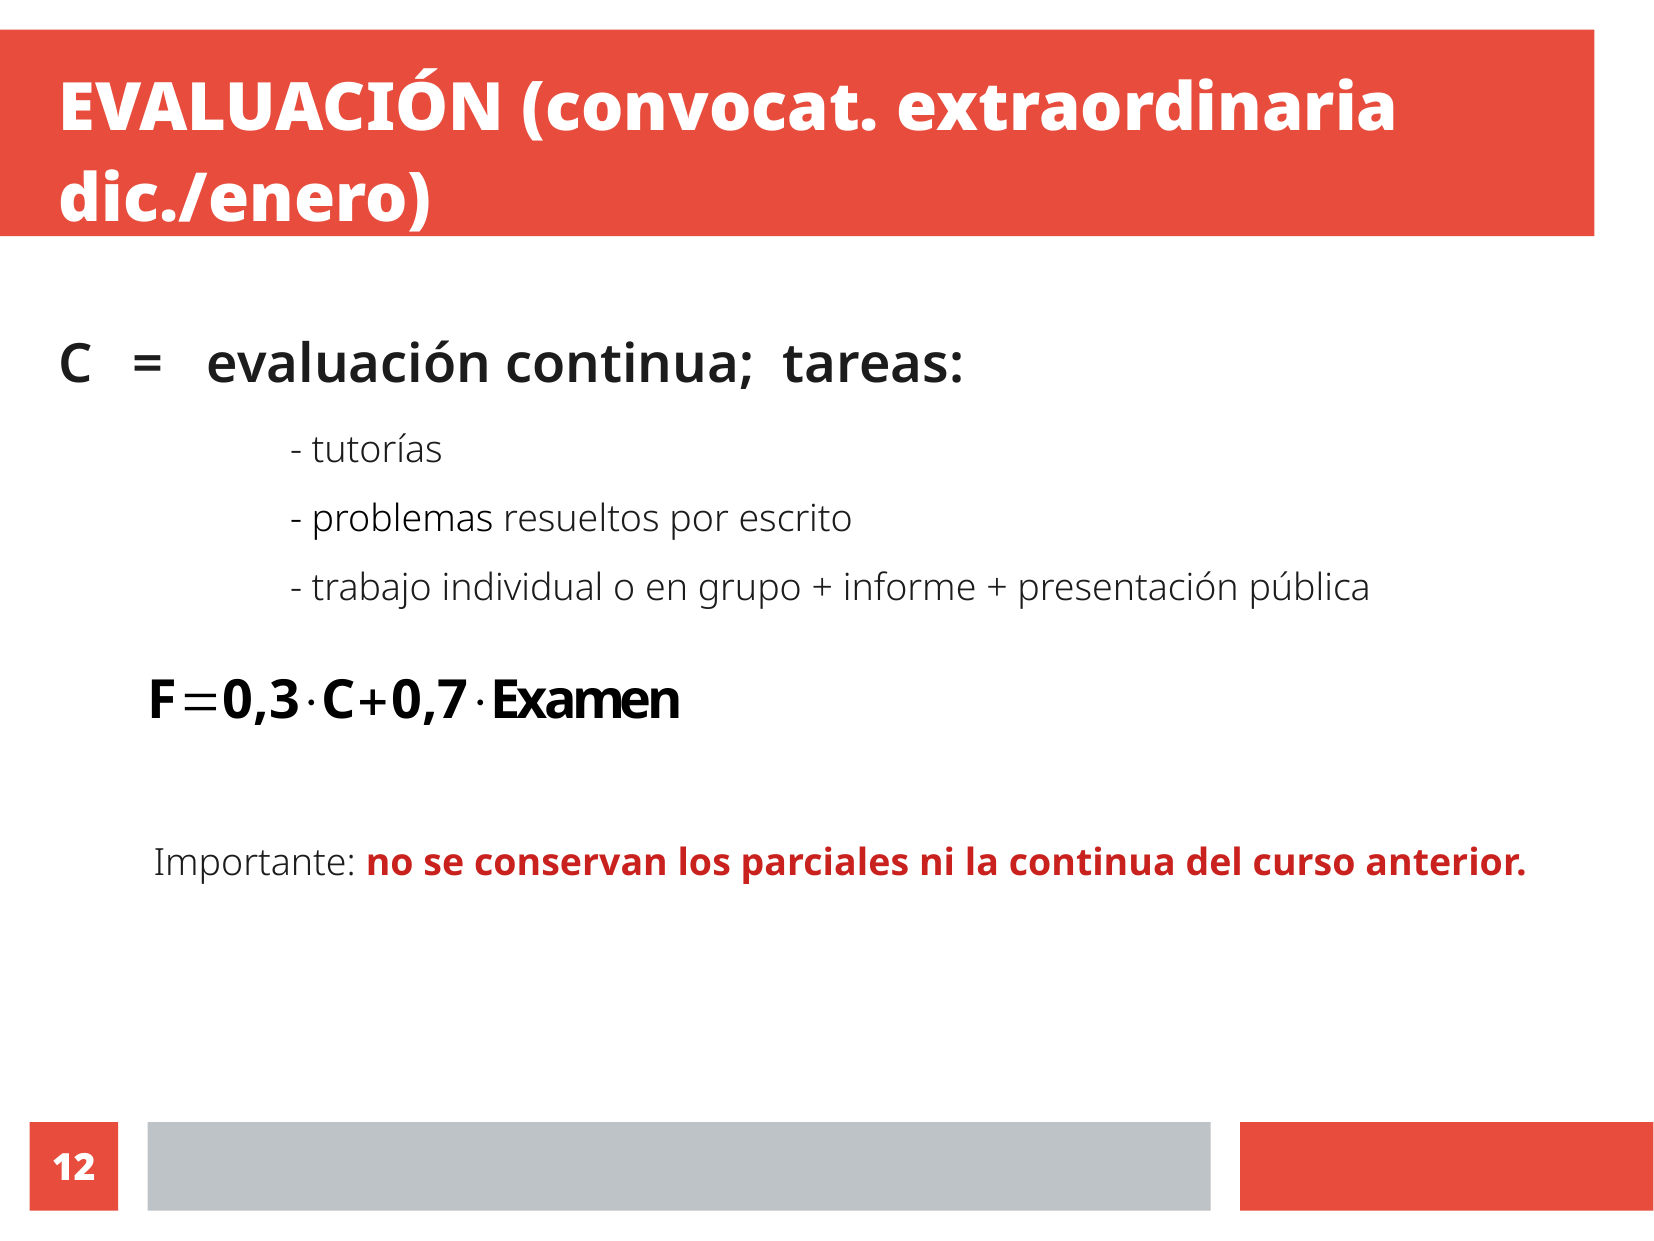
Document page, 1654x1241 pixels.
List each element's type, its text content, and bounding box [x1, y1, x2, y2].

list C = evaluación continua; tareas: - tutorías - problemas resueltos por escrito - trabajo individual o en grupo + informe + presentación pública Importante: no se conservan los parciales ni la continua del curso anterior. [59, 324, 1565, 1093]
title EVALUACIÓN (convocat. extraordinaria dic./enero) [59, 59, 1595, 207]
chart [141, 667, 685, 733]
